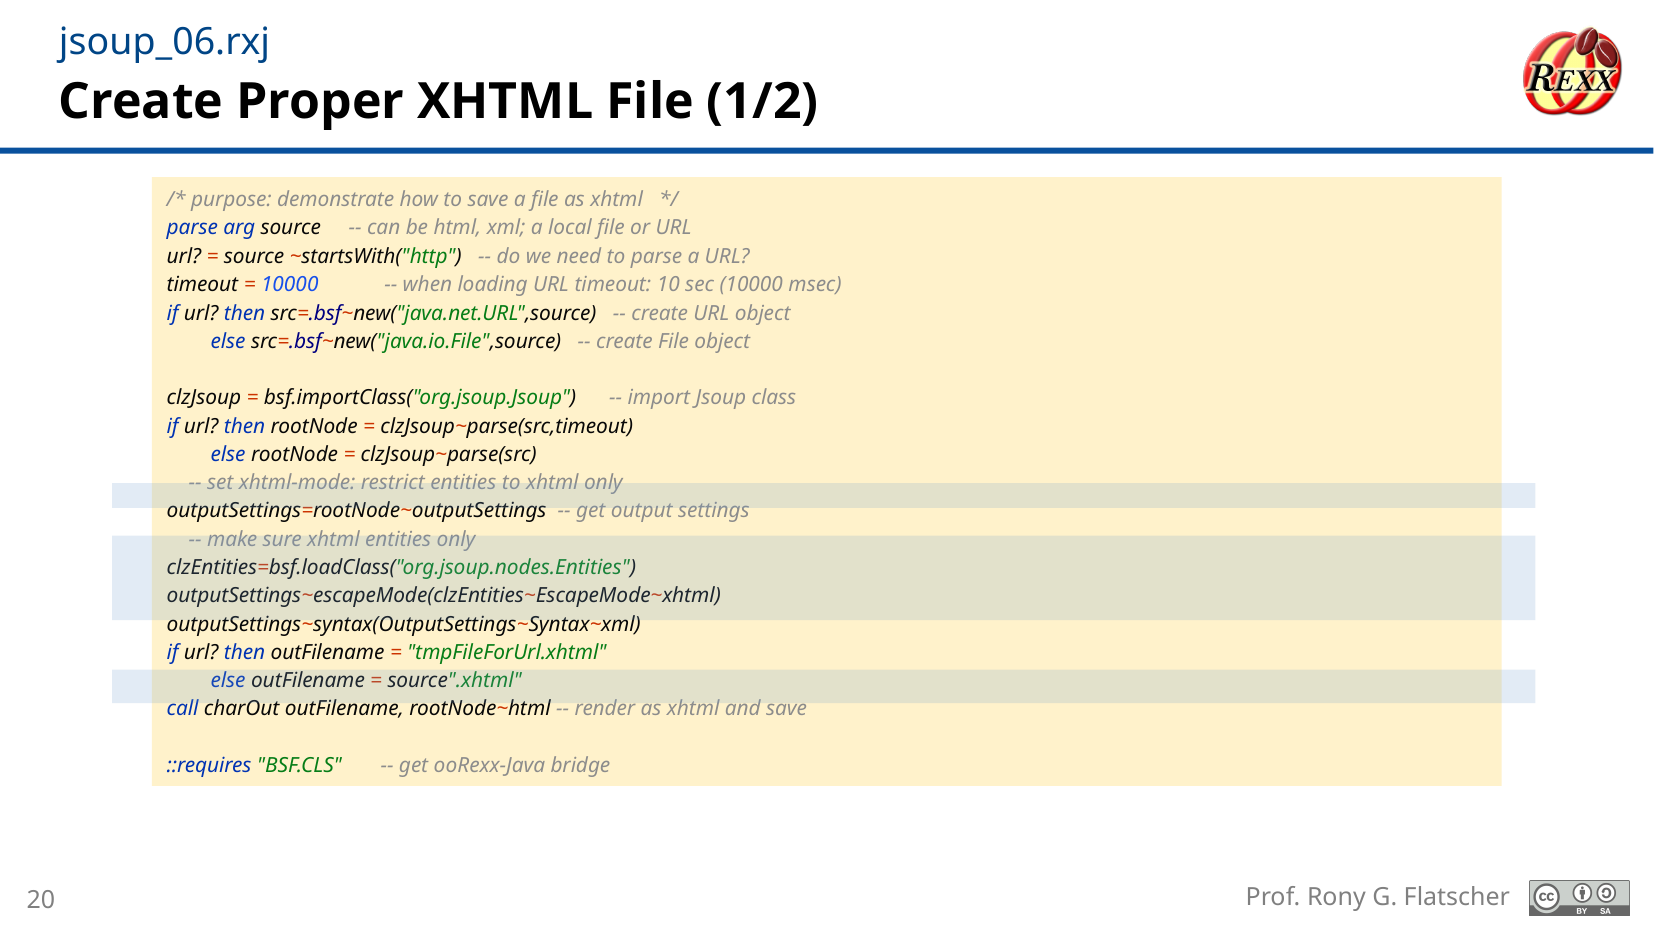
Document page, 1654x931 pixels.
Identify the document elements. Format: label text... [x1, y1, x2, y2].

text_box [112, 669, 1536, 704]
text_box /* purpose: demonstrate how to save a file as xhtml */ parse arg source -- can be html, xml; a local file or URL url? = source ~startsWith("http") -- do we need to parse a URL? timeout = 10000 -- when loading URL timeout: 10 sec (10000 msec) if url? then src=.bsf~new("java.net.URL",source) -- create URL object else src=.bsf~new("java.io.File",source) -- create File object clzJsoup = bsf.importClass("org.jsoup.Jsoup") -- import Jsoup class if url? then rootNode = clzJsoup~parse(src,timeout) else rootNode = clzJsoup~parse(src) -- set xhtml-mode: restrict entities to xhtml only outputSettings=rootNode~outputSettings -- get output settings -- make sure xhtml entities only clzEntities=bsf.loadClass("org.jsoup.nodes.Entities") outputSettings~escapeMode(clzEntities~EscapeMode~xhtml) outputSettings~syntax(OutputSettings~Syntax~xml) if url? then outFilename = "tmpFileForUrl.xhtml" else outFilename = source".xhtml" call charOut outFilename, rootNode~html -- render as xhtml and save ::requires "BSF.CLS" -- get ooRexx-Java bridge [151, 508, 1502, 535]
text_box /* purpose: demonstrate how to save a file as xhtml */ parse arg source -- can be html, xml; a local file or URL url? = source ~startsWith("http") -- do we need to parse a URL? timeout = 10000 -- when loading URL timeout: 10 sec (10000 msec) if url? then src=.bsf~new("java.net.URL",source) -- create URL object else src=.bsf~new("java.io.File",source) -- create File object clzJsoup = bsf.importClass("org.jsoup.Jsoup") -- import Jsoup class if url? then rootNode = clzJsoup~parse(src,timeout) else rootNode = clzJsoup~parse(src) -- set xhtml-mode: restrict entities to xhtml only outputSettings=rootNode~outputSettings -- get output settings -- make sure xhtml entities only clzEntities=bsf.loadClass("org.jsoup.nodes.Entities") outputSettings~escapeMode(clzEntities~EscapeMode~xhtml) outputSettings~syntax(OutputSettings~Syntax~xml) if url? then outFilename = "tmpFileForUrl.xhtml" else outFilename = source".xhtml" call charOut outFilename, rootNode~html -- render as xhtml and save ::requires "BSF.CLS" -- get ooRexx-Java bridge [151, 621, 1502, 669]
text_box /* purpose: demonstrate how to save a file as xhtml */ parse arg source -- can be html, xml; a local file or URL url? = source ~startsWith("http") -- do we need to parse a URL? timeout = 10000 -- when loading URL timeout: 10 sec (10000 msec) if url? then src=.bsf~new("java.net.URL",source) -- create URL object else src=.bsf~new("java.io.File",source) -- create File object clzJsoup = bsf.importClass("org.jsoup.Jsoup") -- import Jsoup class if url? then rootNode = clzJsoup~parse(src,timeout) else rootNode = clzJsoup~parse(src) -- set xhtml-mode: restrict entities to xhtml only outputSettings=rootNode~outputSettings -- get output settings -- make sure xhtml entities only clzEntities=bsf.loadClass("org.jsoup.nodes.Entities") outputSettings~escapeMode(clzEntities~EscapeMode~xhtml) outputSettings~syntax(OutputSettings~Syntax~xml) if url? then outFilename = "tmpFileForUrl.xhtml" else outFilename = source".xhtml" call charOut outFilename, rootNode~html -- render as xhtml and save ::requires "BSF.CLS" -- get ooRexx-Java bridge [151, 177, 1502, 483]
title jsoup_06.rxj Create Proper XHTML File (1/2) [0, 0, 1625, 148]
text_box [112, 483, 1536, 508]
text_box [112, 535, 1536, 621]
text_box /* purpose: demonstrate how to save a file as xhtml */ parse arg source -- can be html, xml; a local file or URL url? = source ~startsWith("http") -- do we need to parse a URL? timeout = 10000 -- when loading URL timeout: 10 sec (10000 msec) if url? then src=.bsf~new("java.net.URL",source) -- create URL object else src=.bsf~new("java.io.File",source) -- create File object clzJsoup = bsf.importClass("org.jsoup.Jsoup") -- import Jsoup class if url? then rootNode = clzJsoup~parse(src,timeout) else rootNode = clzJsoup~parse(src) -- set xhtml-mode: restrict entities to xhtml only outputSettings=rootNode~outputSettings -- get output settings -- make sure xhtml entities only clzEntities=bsf.loadClass("org.jsoup.nodes.Entities") outputSettings~escapeMode(clzEntities~EscapeMode~xhtml) outputSettings~syntax(OutputSettings~Syntax~xml) if url? then outFilename = "tmpFileForUrl.xhtml" else outFilename = source".xhtml" call charOut outFilename, rootNode~html -- render as xhtml and save ::requires "BSF.CLS" -- get ooRexx-Java bridge [151, 704, 1502, 786]
